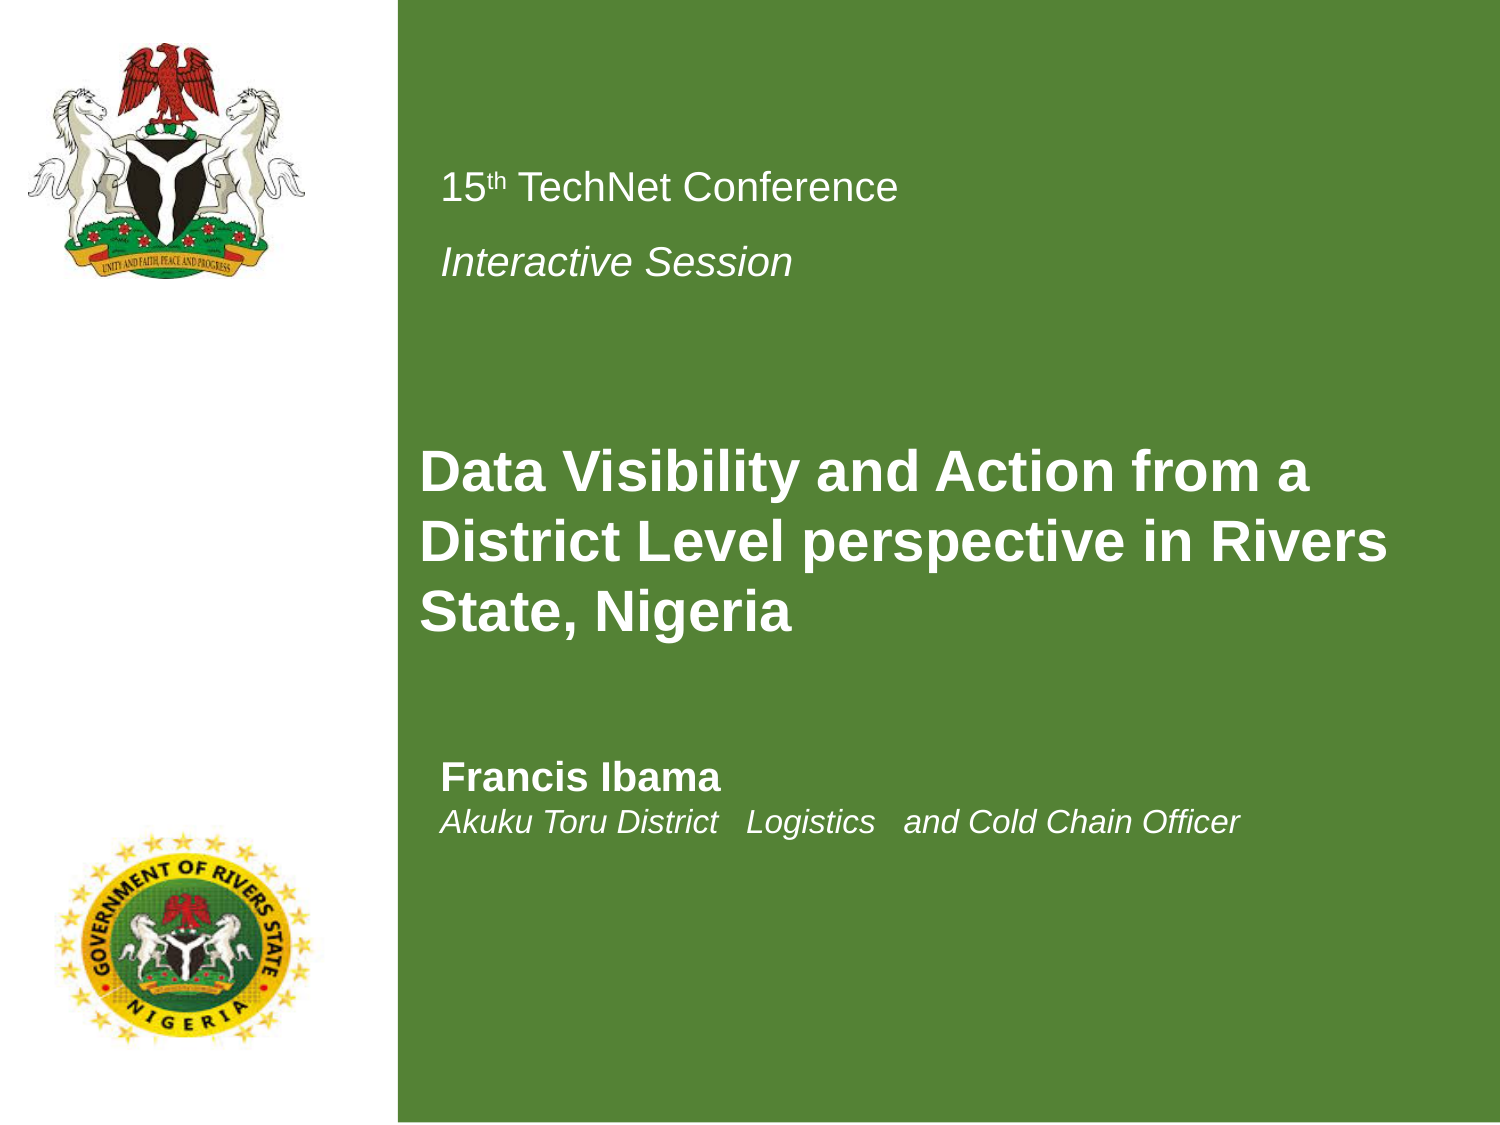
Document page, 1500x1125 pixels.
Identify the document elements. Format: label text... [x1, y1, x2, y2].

text_box [397, 0, 1500, 1123]
picture [28, 43, 305, 279]
text_box Francis Ibama Akuku Toru District Logistics and Cold Chain Officer [440, 750, 1463, 841]
picture [12, 790, 356, 1086]
text_box Data Visibility and Action from a District Level perspective in Rivers State, Nigeria [419, 433, 1442, 644]
text_box 15th TechNet Conference Interactive Session [440, 159, 1463, 286]
